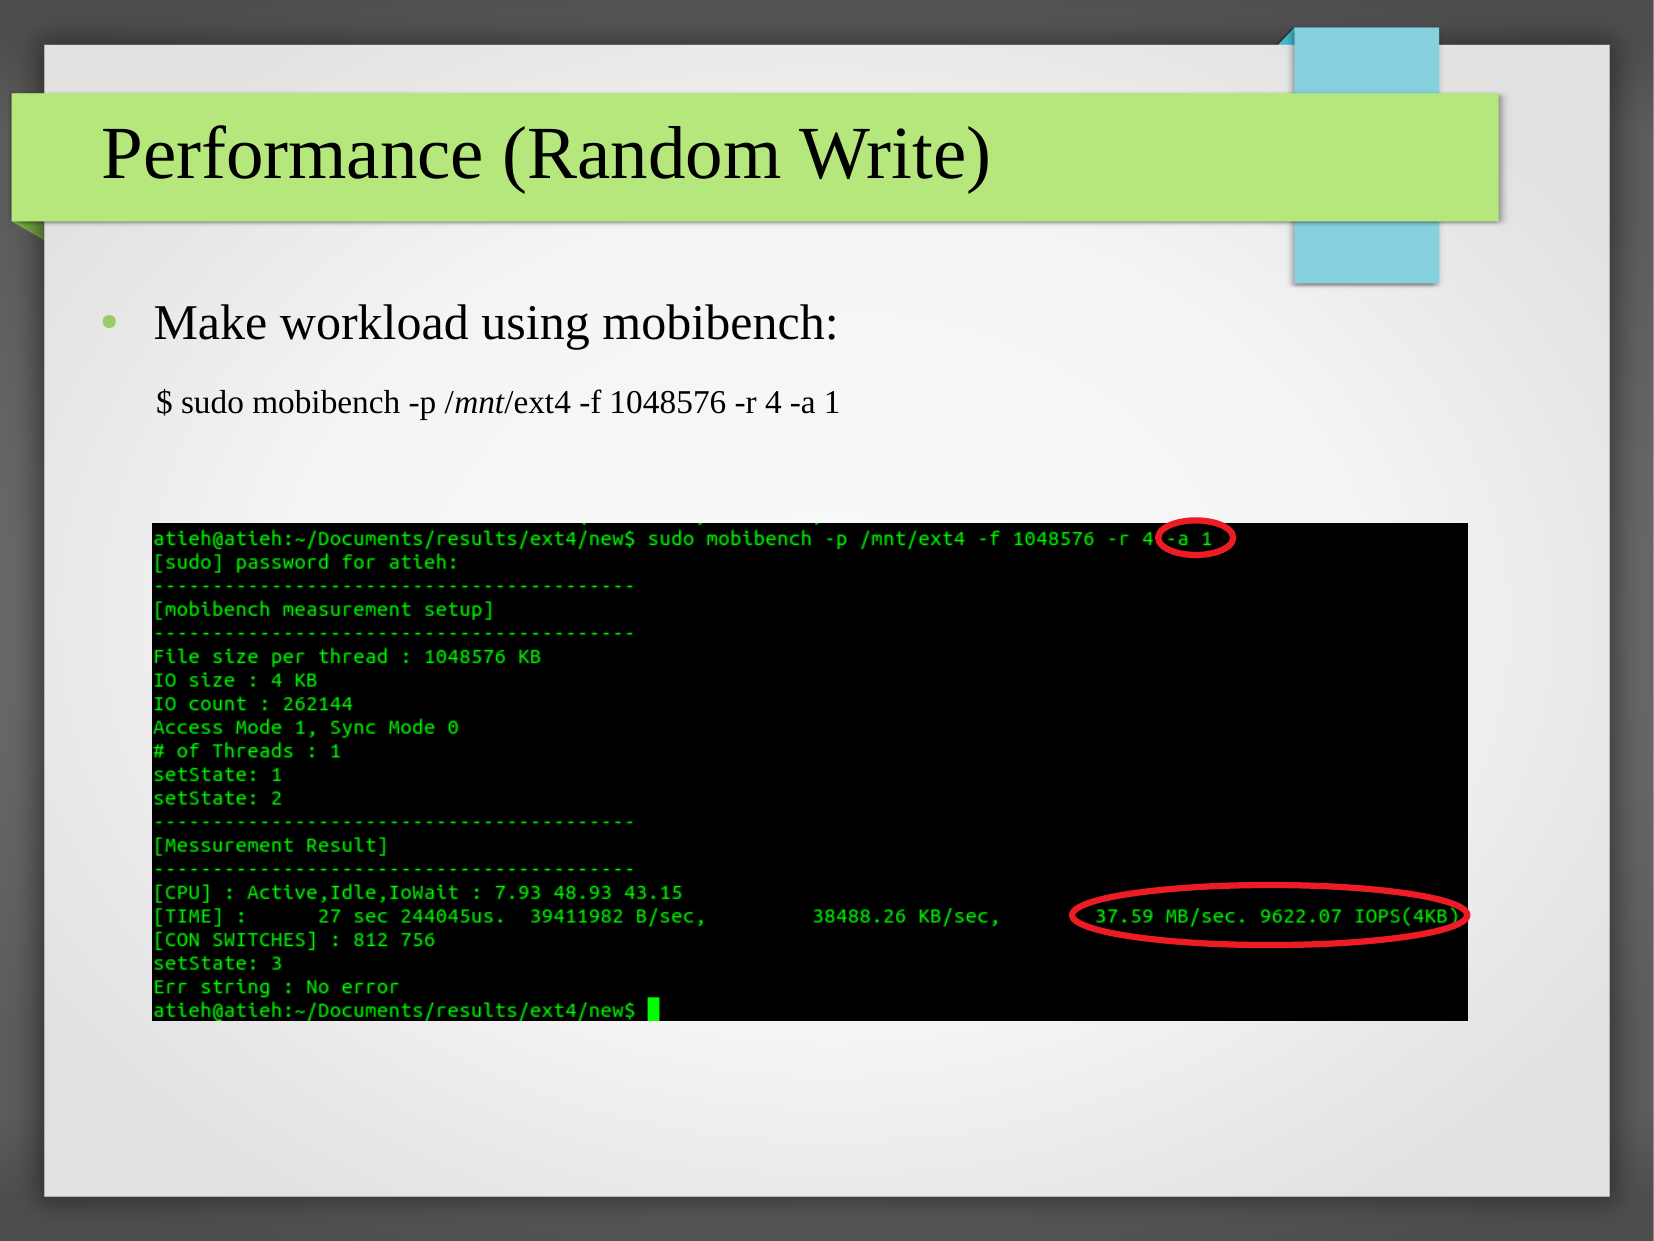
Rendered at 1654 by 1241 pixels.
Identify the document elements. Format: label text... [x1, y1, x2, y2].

list Make workload using mobibench: [82, 295, 1571, 1015]
text_box $ sudo mobibench -p /mnt/ext4 -f 1048576 -r 4 -a 1 [141, 376, 868, 429]
title Performance (Random Write) [82, 94, 1264, 213]
picture [0, 0, 1654, 1241]
